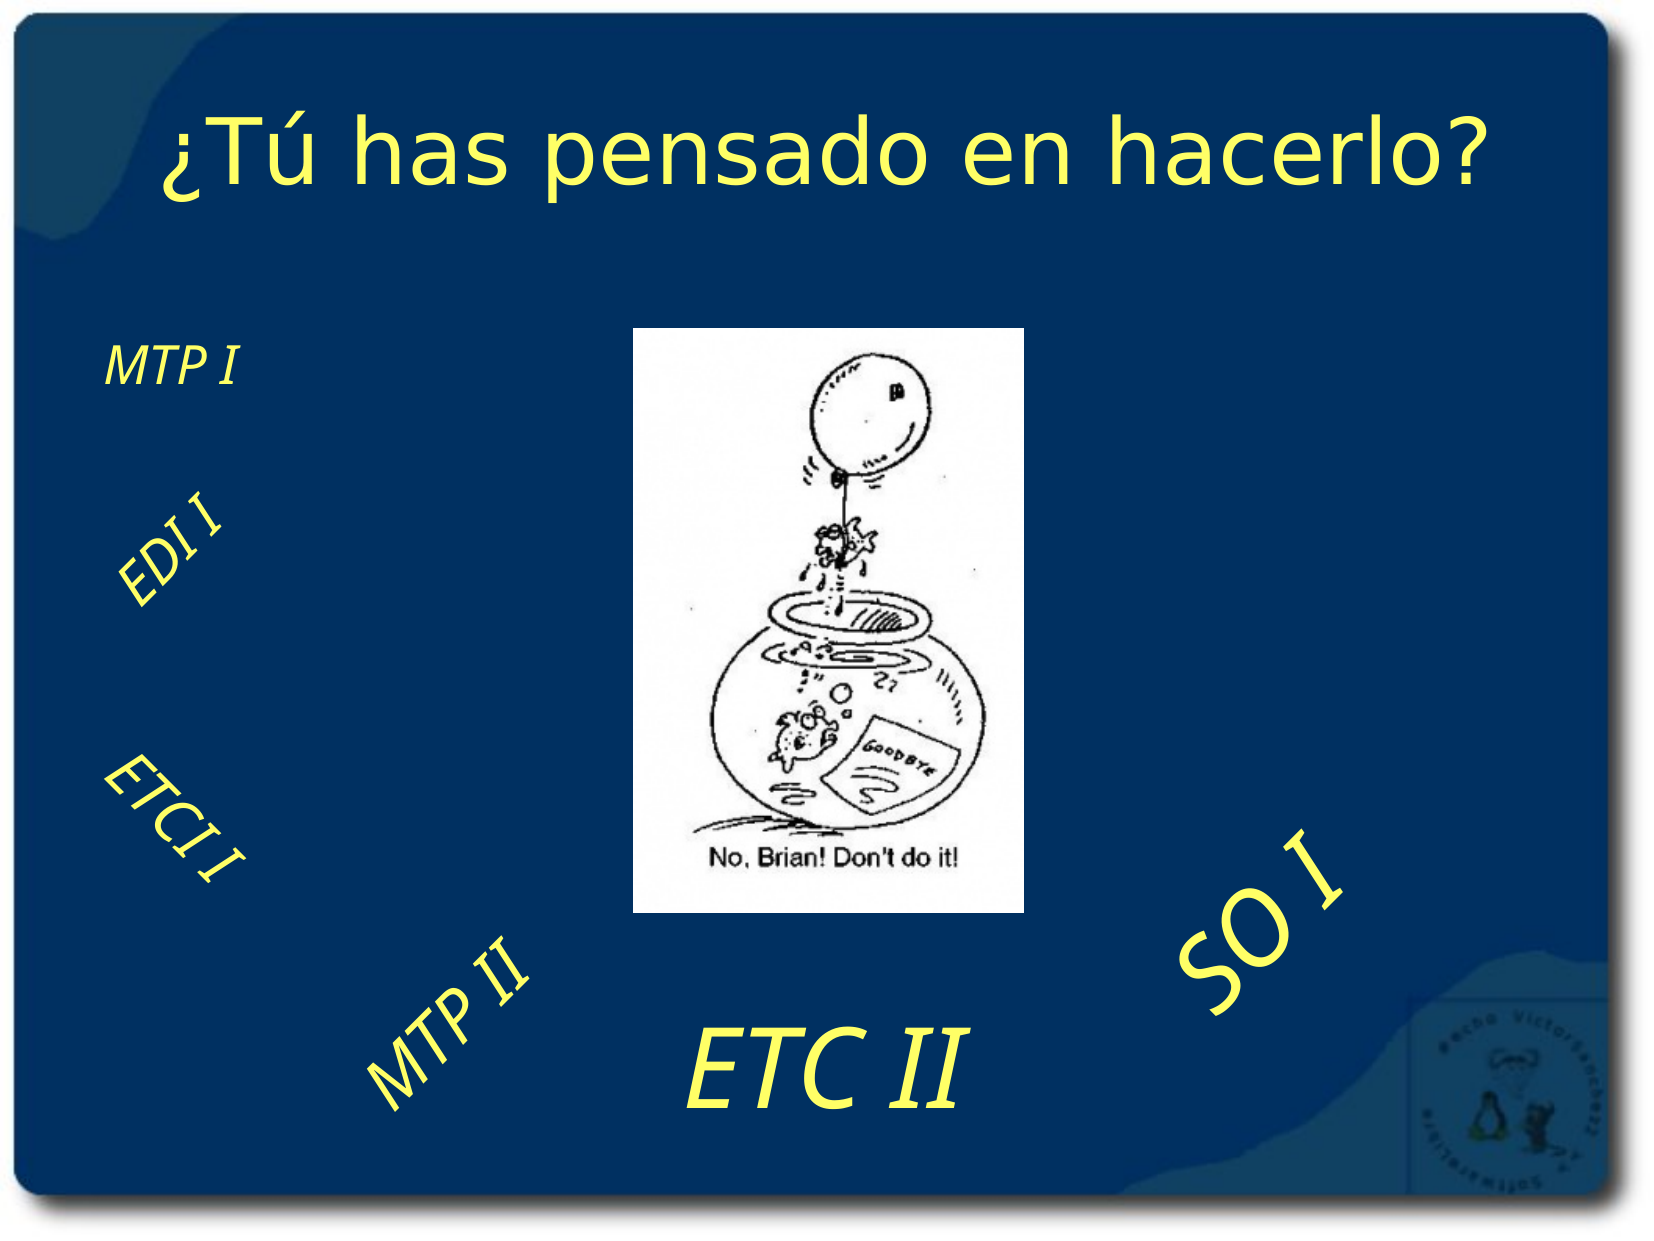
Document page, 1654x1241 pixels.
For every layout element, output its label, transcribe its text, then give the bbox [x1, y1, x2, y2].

text_box MTP I [88, 318, 281, 415]
text_box EDI I [80, 442, 281, 643]
text_box MTP II [324, 875, 601, 1152]
text_box SO I [1122, 767, 1421, 1067]
picture [0, 0, 1654, 1241]
title ¿Tú has pensado en hacerlo? [82, 56, 1571, 250]
text_box ETCI I [67, 714, 308, 955]
text_box ETC II [667, 980, 1060, 1165]
